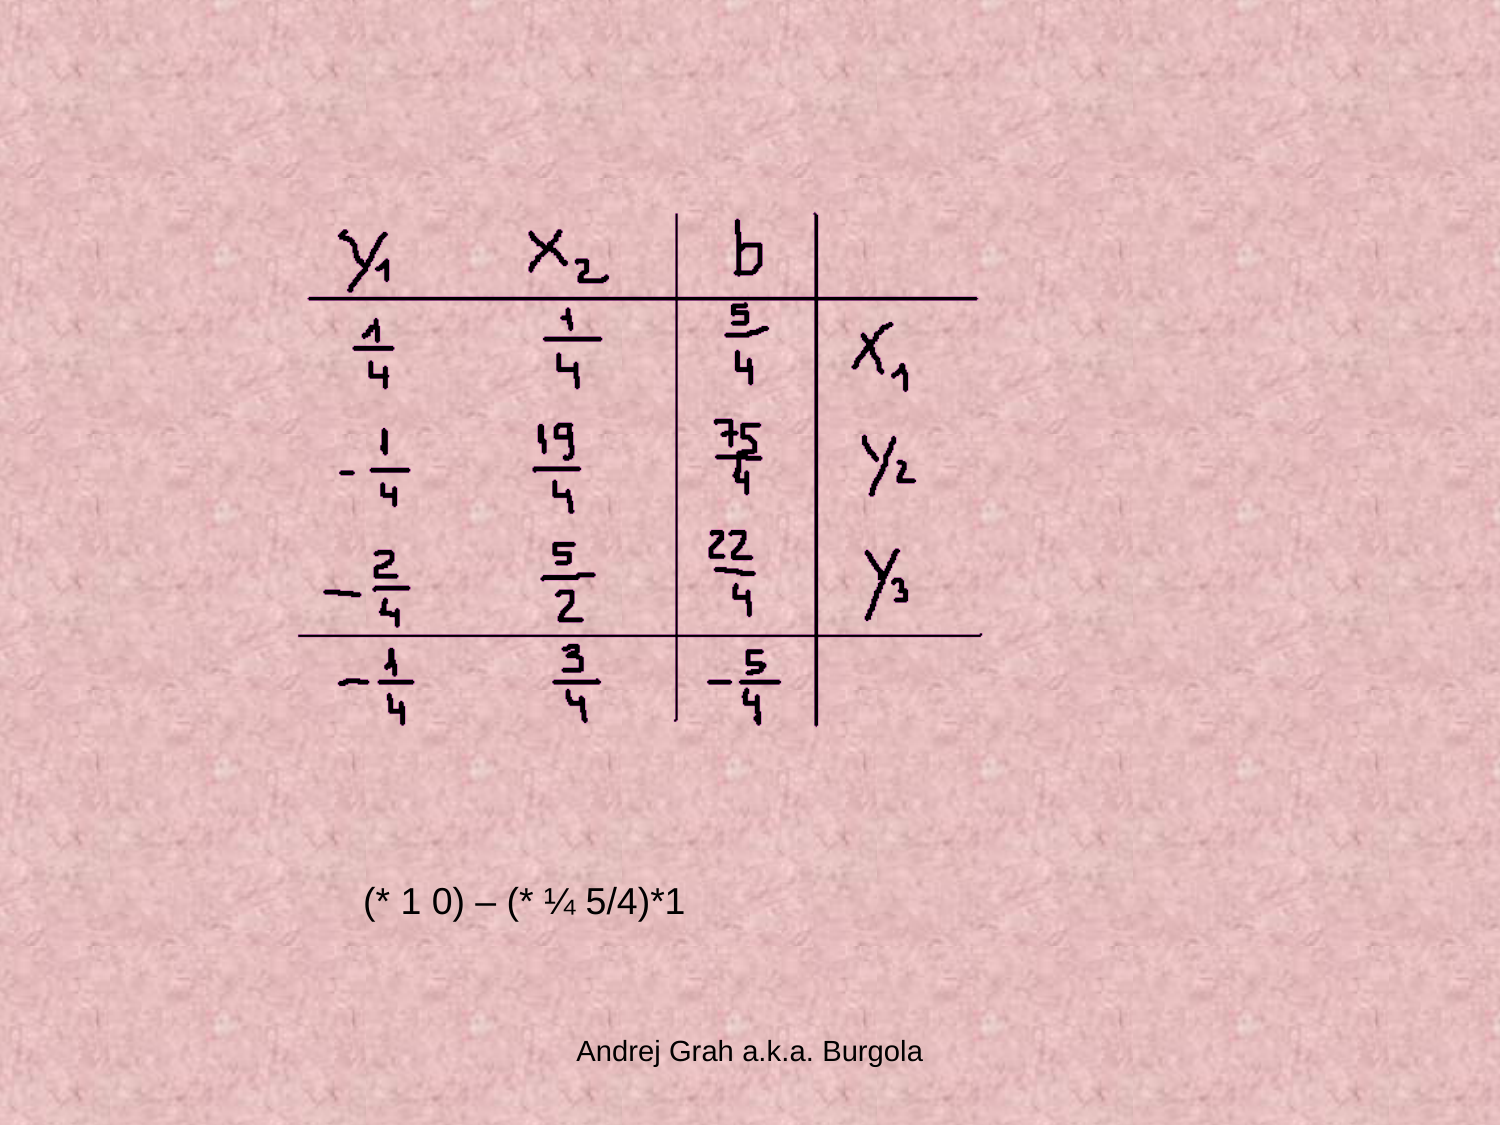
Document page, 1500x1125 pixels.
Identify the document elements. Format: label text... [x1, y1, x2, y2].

text_box (* 1 0) – (* ¼ 5/4)*1 [348, 869, 1294, 930]
text_box Andrej Grah a.k.a. Burgola [512, 1024, 988, 1103]
picture [0, 0, 1500, 1125]
